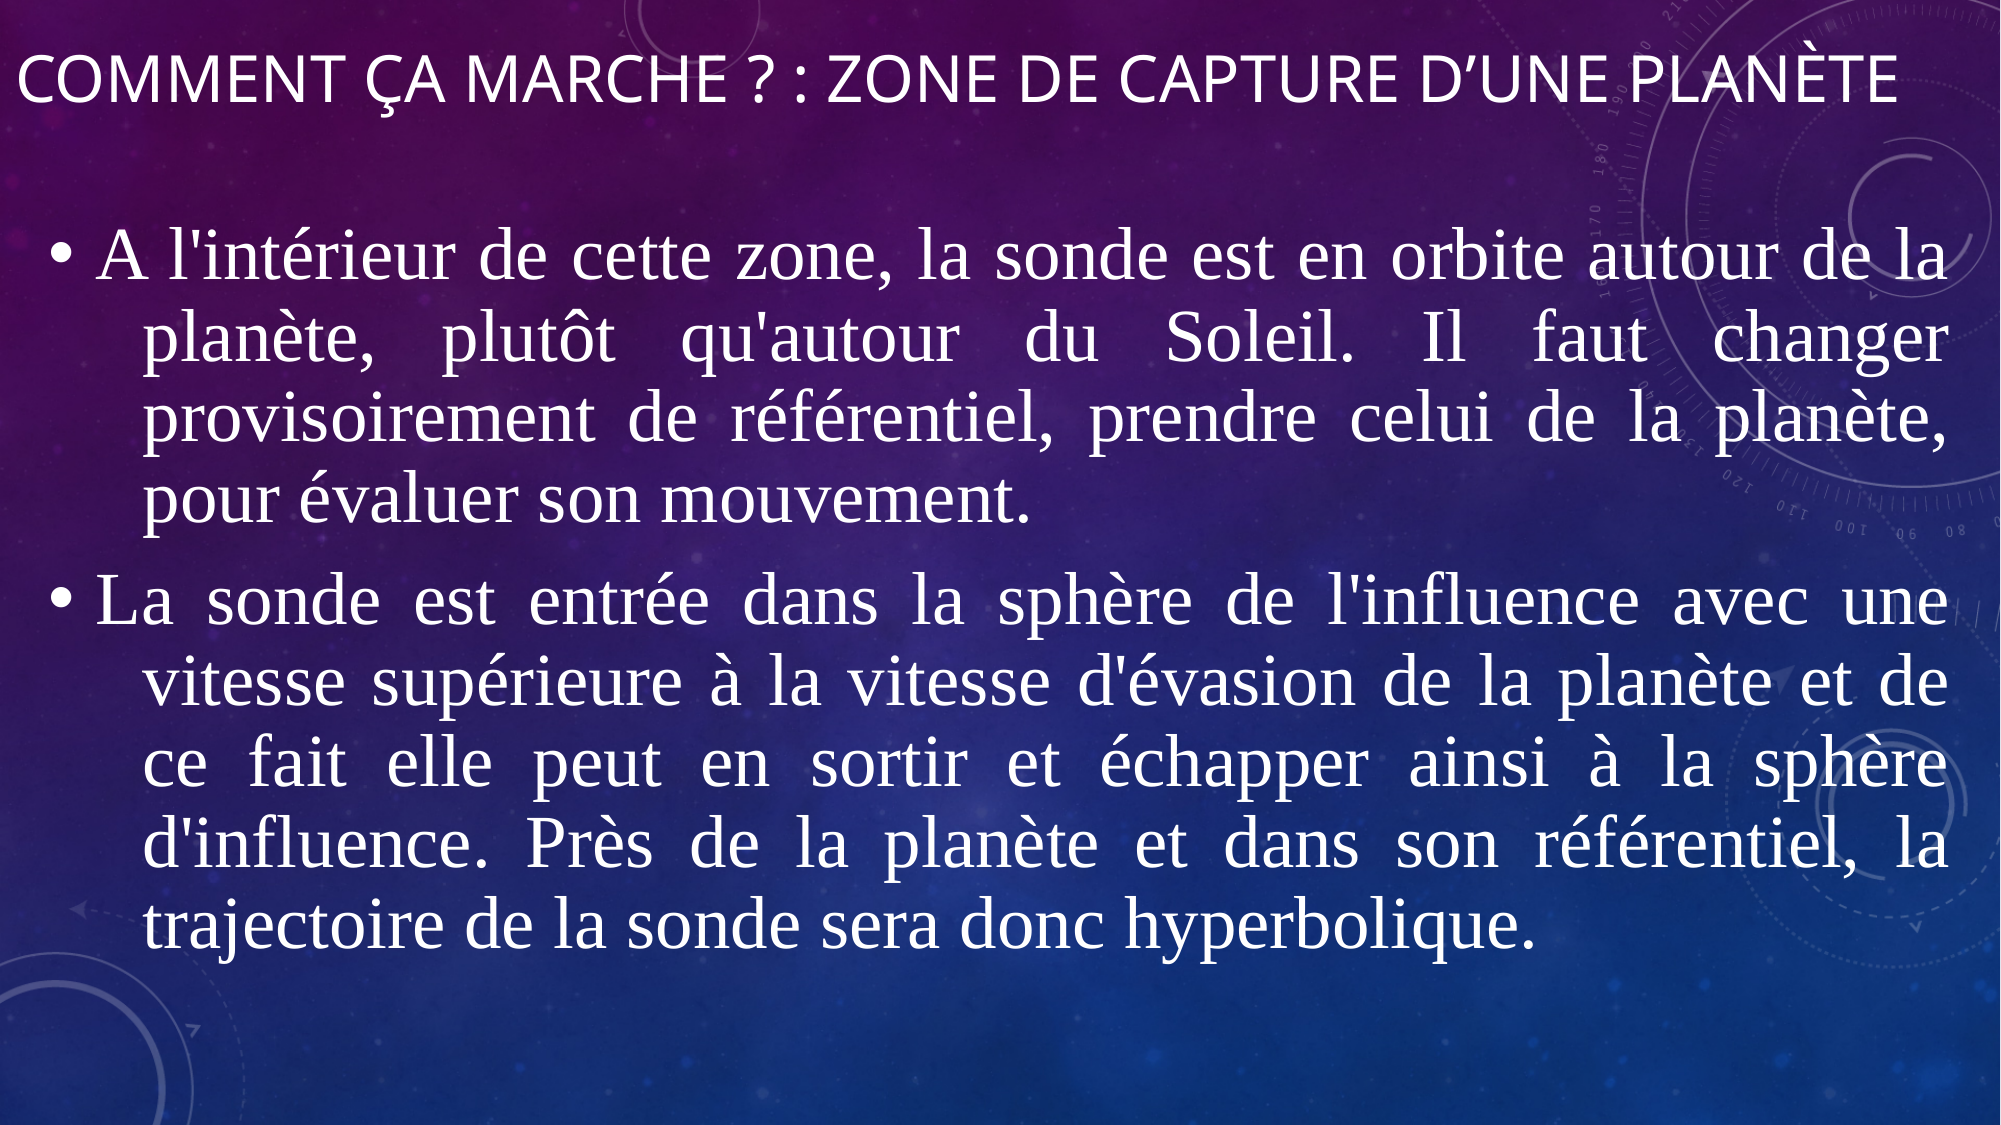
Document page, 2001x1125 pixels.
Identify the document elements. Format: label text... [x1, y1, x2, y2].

list A l'intérieur de cette zone, la sonde est en orbite autour de la planète, plutôt qu'autour du Soleil. Il faut changer provisoirement de référentiel, prendre celui de la planète, pour évaluer son mouvement. La sonde est entrée dans la sphère de l'influence avec une vitesse supérieure à la vitesse d'évasion de la planète et de ce fait elle peut en sortir et échapper ainsi à la sphère d'influence. Près de la planète et dans son référentiel, la trajectoire de la sonde sera donc hyperbolique. [33, 180, 1967, 1000]
title Comment ça marche ? : Zone de capture d’une planète [0, 0, 2000, 154]
